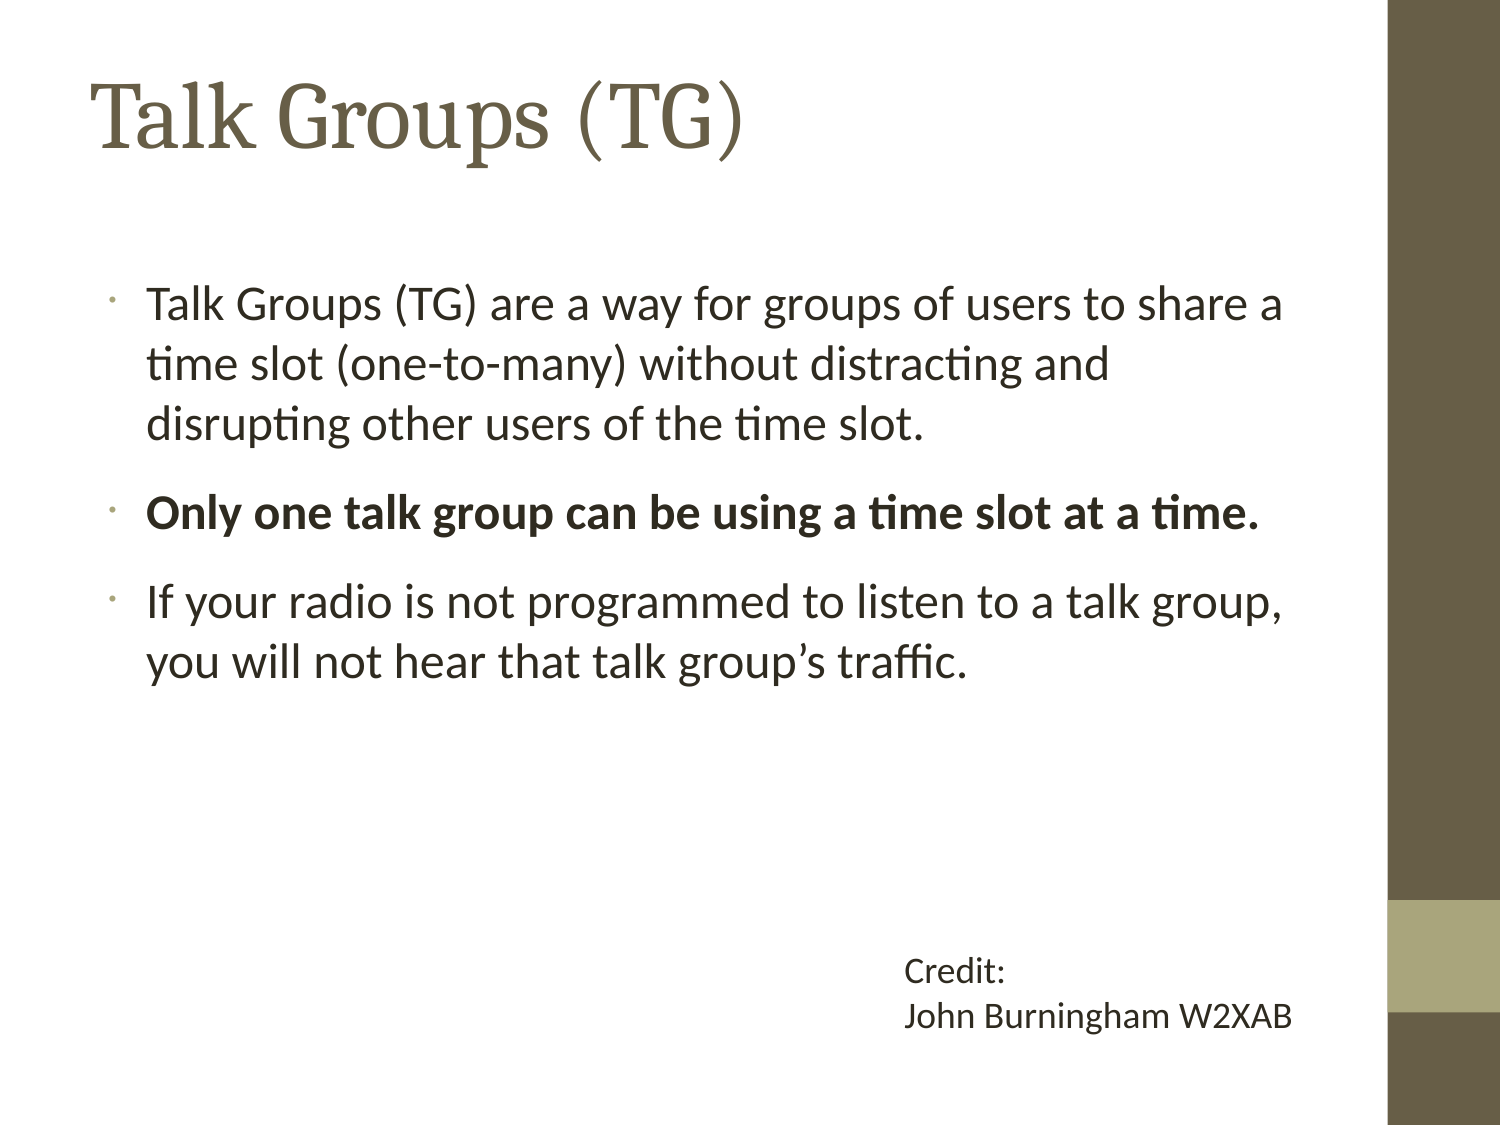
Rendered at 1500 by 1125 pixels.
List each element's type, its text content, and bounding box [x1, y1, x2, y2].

text_box Credit: John Burningham W2XAB [889, 938, 1309, 1044]
title Talk Groups (TG) [75, 45, 1325, 233]
list Talk Groups (TG) are a way for groups of users to share a time slot (one-to-many) without distracting and disrupting other users of the time slot. Only one talk group can be using a time slot at a time. If your radio is not programmed to listen to a talk group, you will not hear that talk group’s traffic. [75, 262, 1325, 1050]
